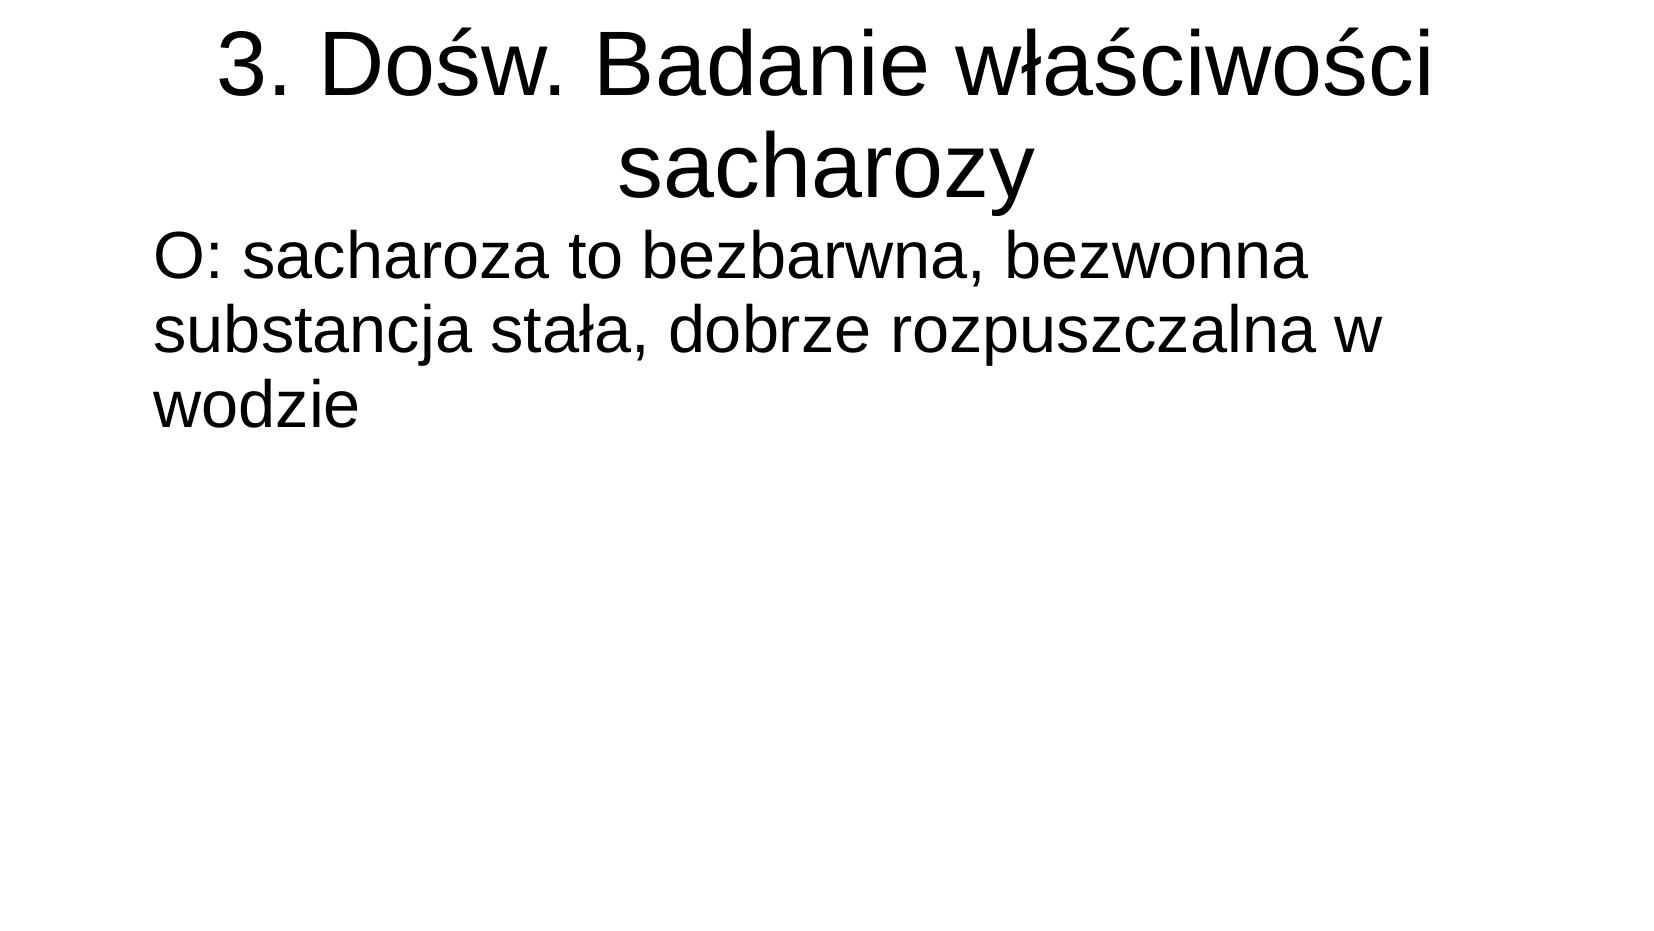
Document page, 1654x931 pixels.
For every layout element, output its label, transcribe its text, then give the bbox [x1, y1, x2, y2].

title 3. Dośw. Badanie właściwości sacharozy [82, 12, 1571, 217]
list O: sacharoza to bezbarwna, bezwonna substancja stała, dobrze rozpuszczalna w wodzie [82, 217, 1571, 758]
